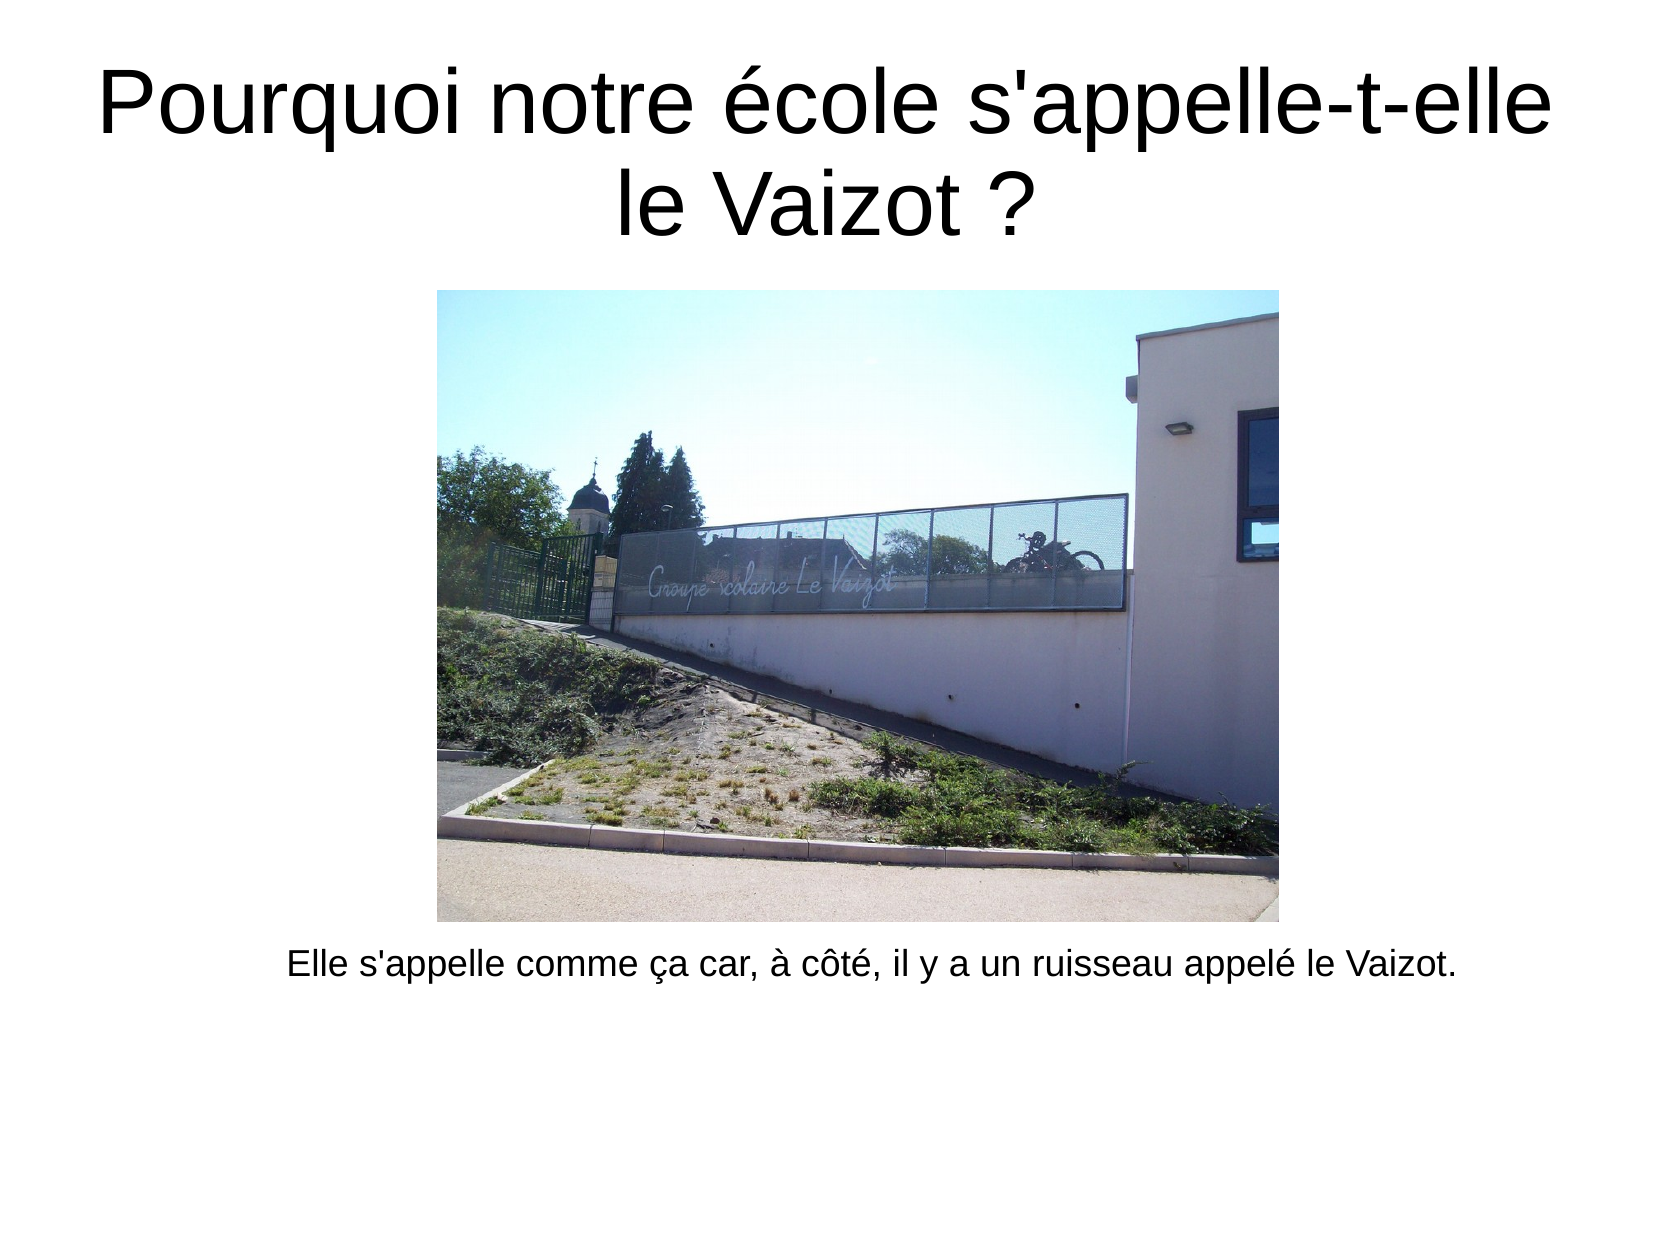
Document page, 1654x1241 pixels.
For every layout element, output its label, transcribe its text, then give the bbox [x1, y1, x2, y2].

text_box Elle s'appelle comme ça car, à côté, il y a un ruisseau appelé le Vaizot. [271, 935, 1474, 993]
title Pourquoi notre école s'appelle-t-elle le Vaizot ? [82, 49, 1571, 257]
picture [437, 290, 1279, 922]
